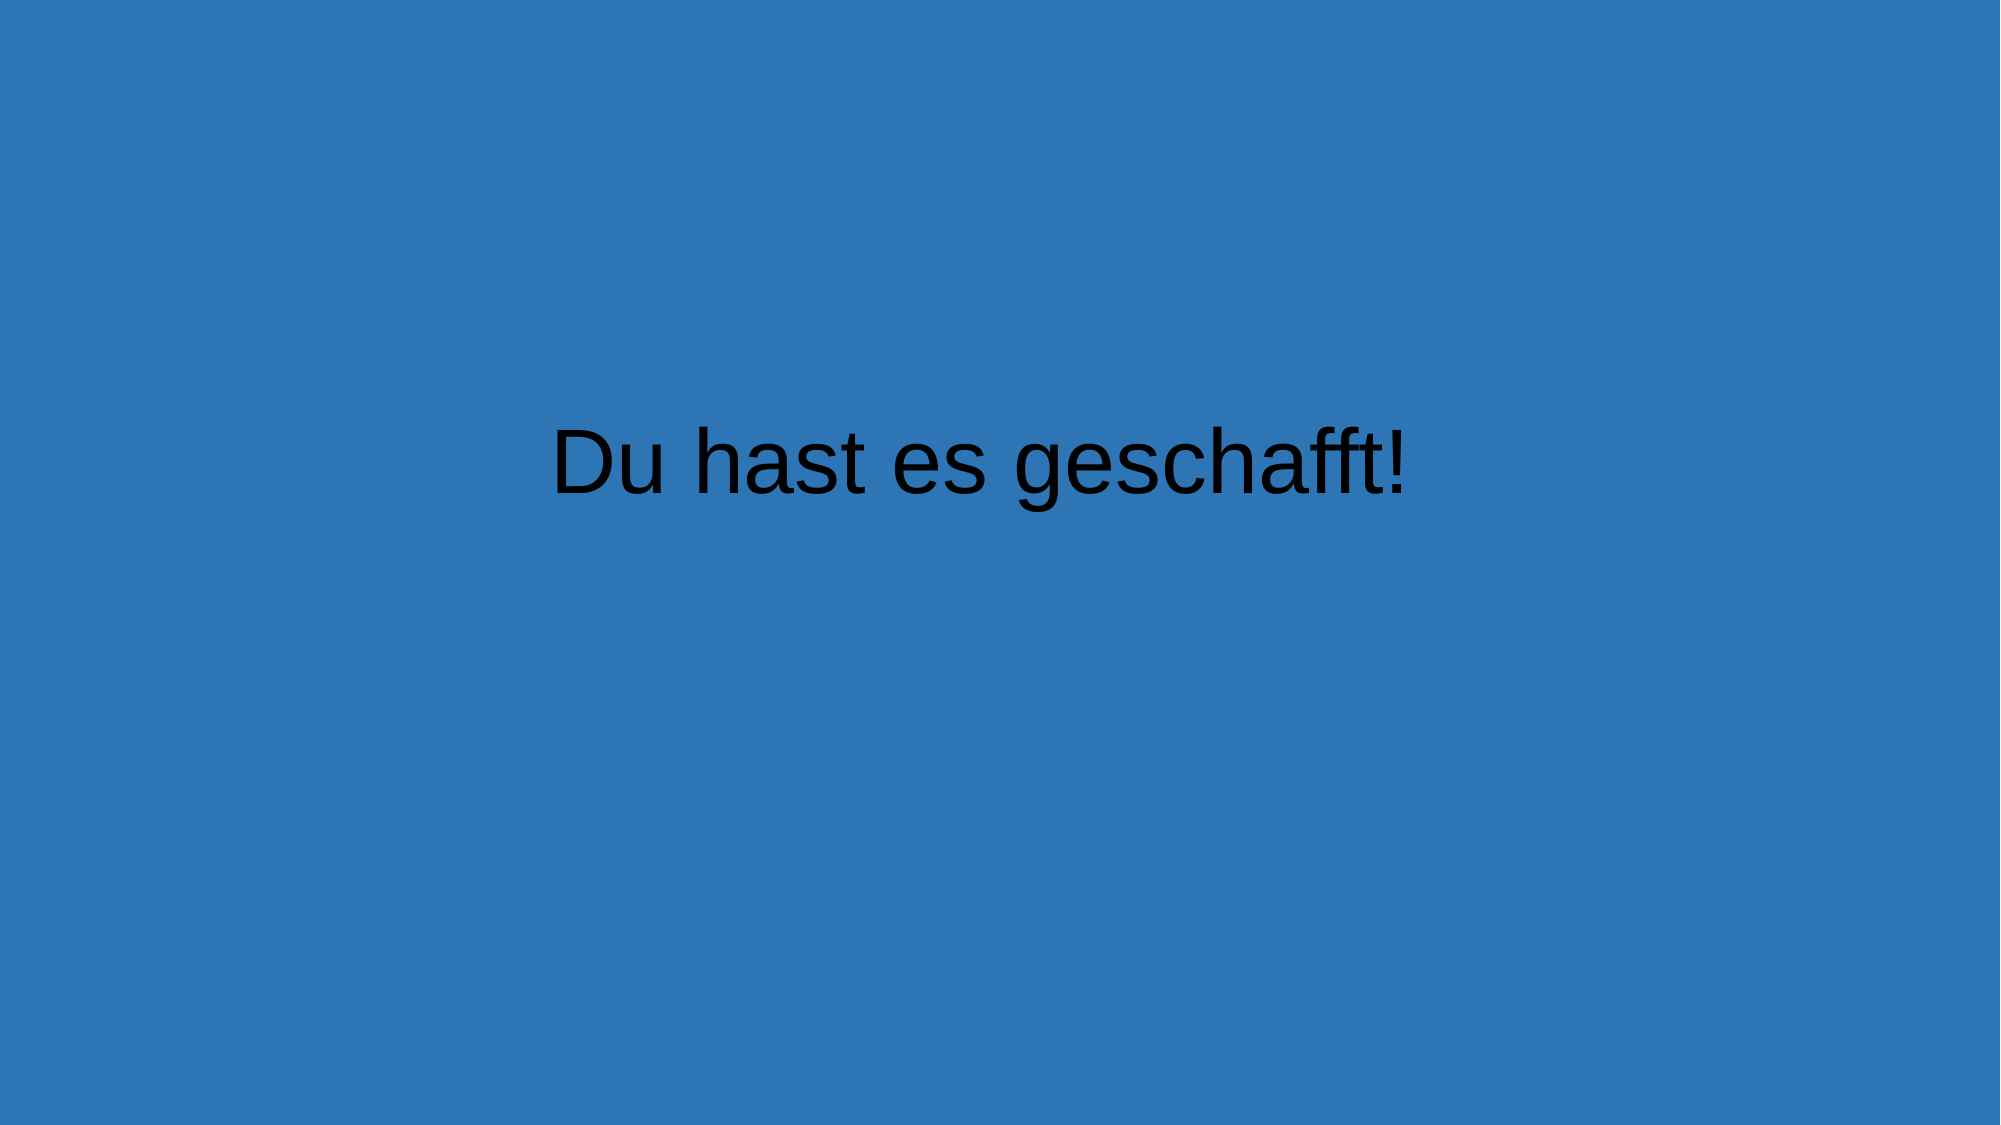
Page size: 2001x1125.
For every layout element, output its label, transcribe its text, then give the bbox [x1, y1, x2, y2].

title Du hast es geschafft! [118, 185, 1844, 739]
